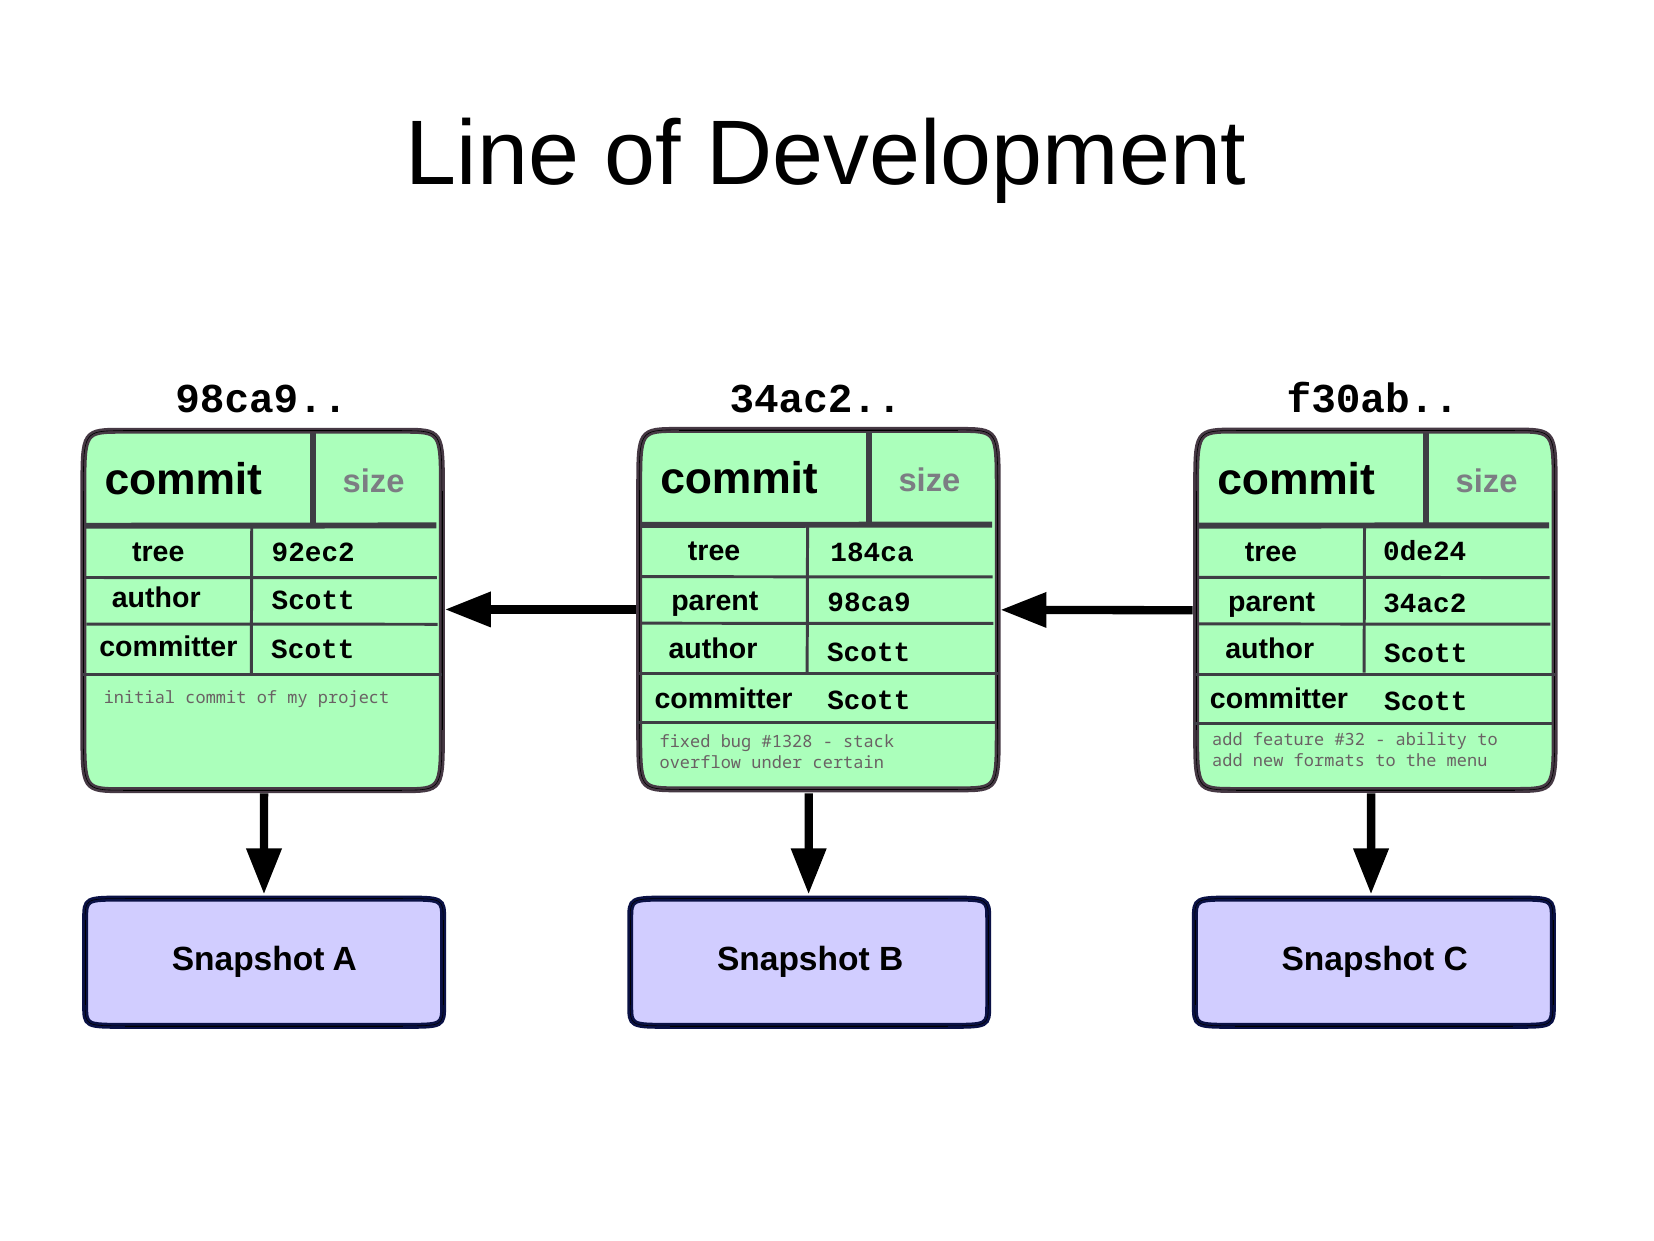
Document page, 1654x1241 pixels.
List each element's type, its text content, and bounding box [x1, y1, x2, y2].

picture [75, 375, 1564, 1031]
title Line of Development [82, 49, 1571, 257]
